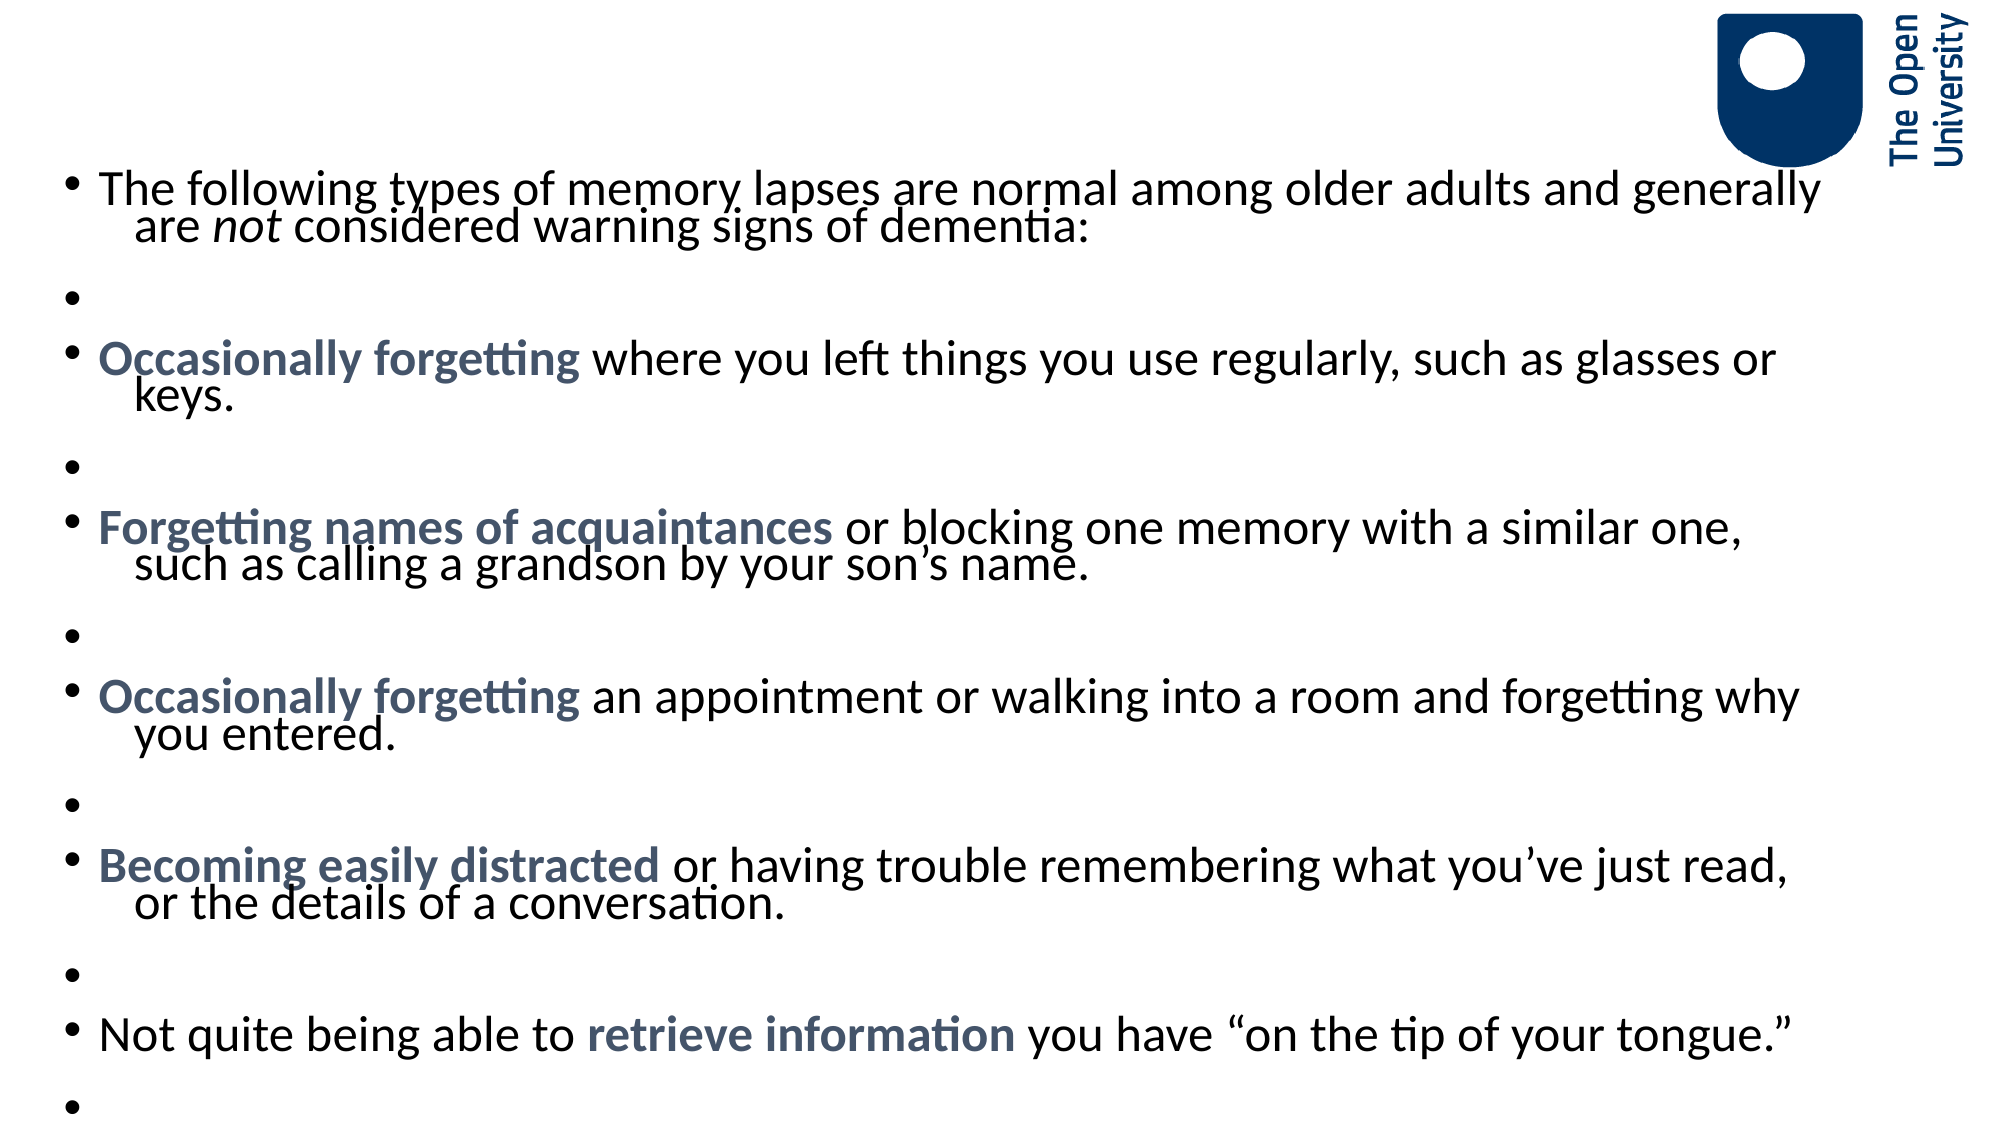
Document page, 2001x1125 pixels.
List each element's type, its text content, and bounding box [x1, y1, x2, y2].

picture [1716, 10, 1971, 170]
list The following types of memory lapses are normal among older adults and generally are not considered warning signs of dementia: Occasionally forgetting where you left things you use regularly, such as glasses or keys. Forgetting names of acquaintances or blocking one memory with a similar one, such as calling a grandson by your son’s name. Occasionally forgetting an appointment or walking into a room and forgetting why you entered. Becoming easily distracted or having trouble remembering what you’ve just read, or the details of a conversation. Not quite being able to retrieve information you have “on the tip of your tongue.” [48, 169, 1861, 1074]
